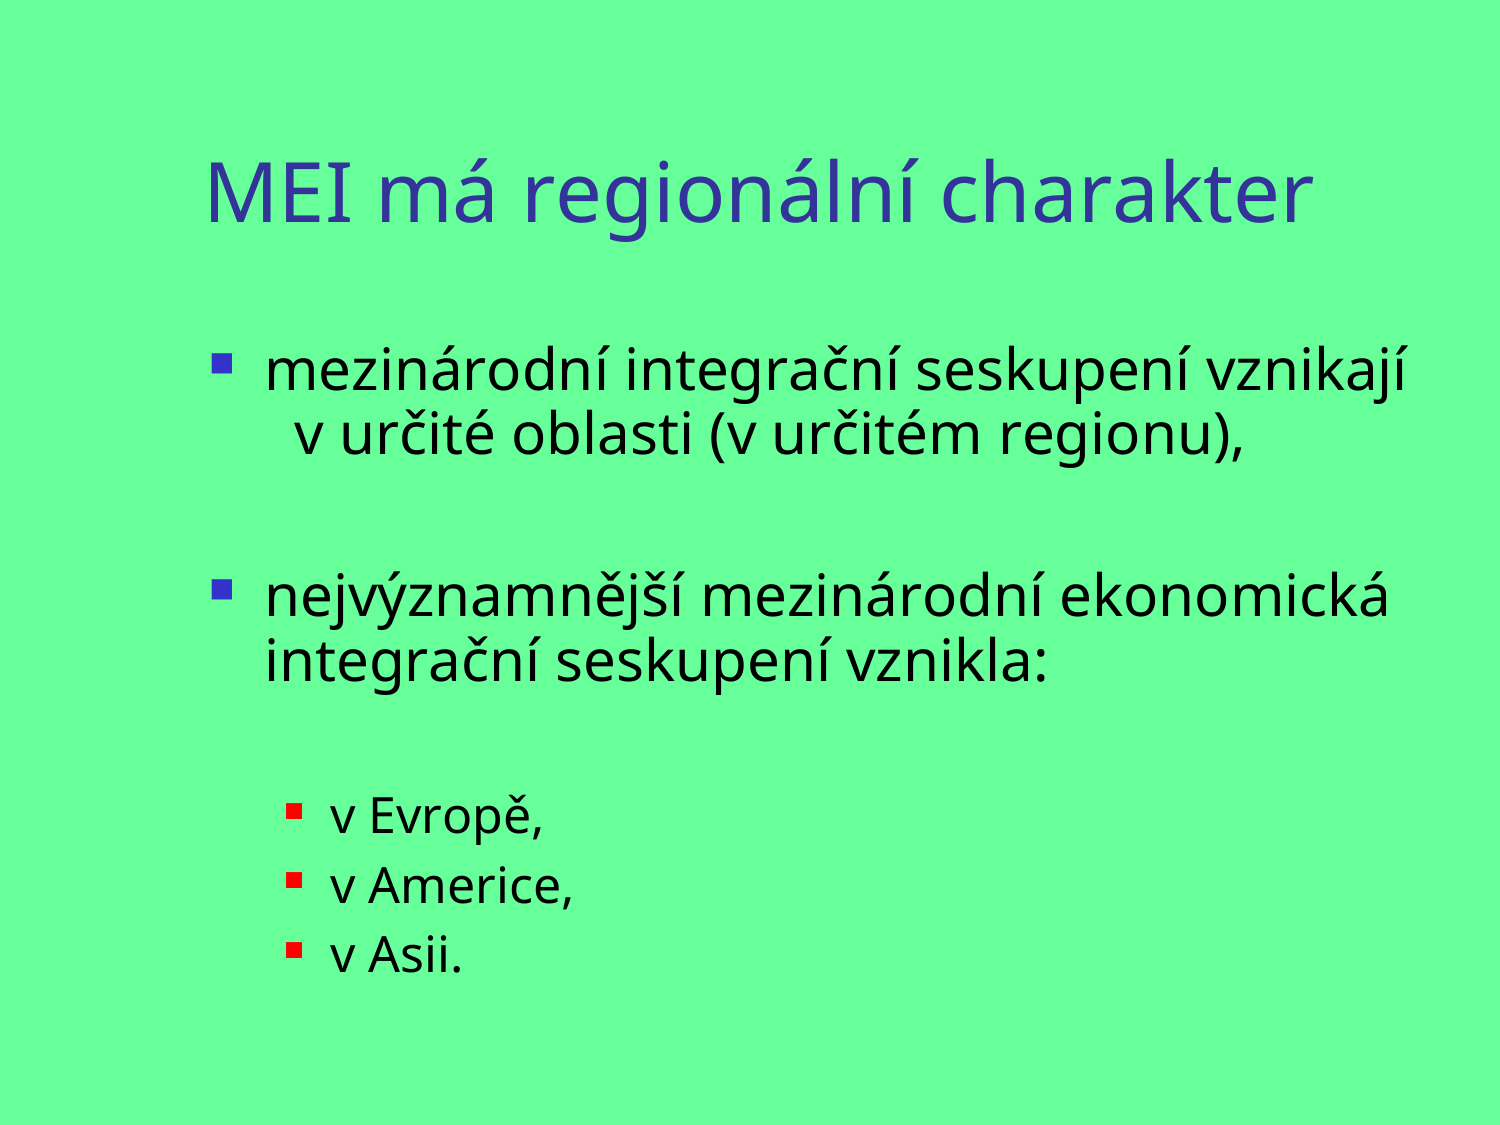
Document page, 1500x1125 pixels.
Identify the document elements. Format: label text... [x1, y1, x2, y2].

title MEI má regionální charakter [188, 7, 1467, 248]
list mezinárodní integrační seskupení vznikají v určité oblasti (v určitém regionu), nejvýznamnější mezinárodní ekonomická integrační seskupení vznikla: v Evropě, v Americe, v Asii. [193, 331, 1469, 1062]
